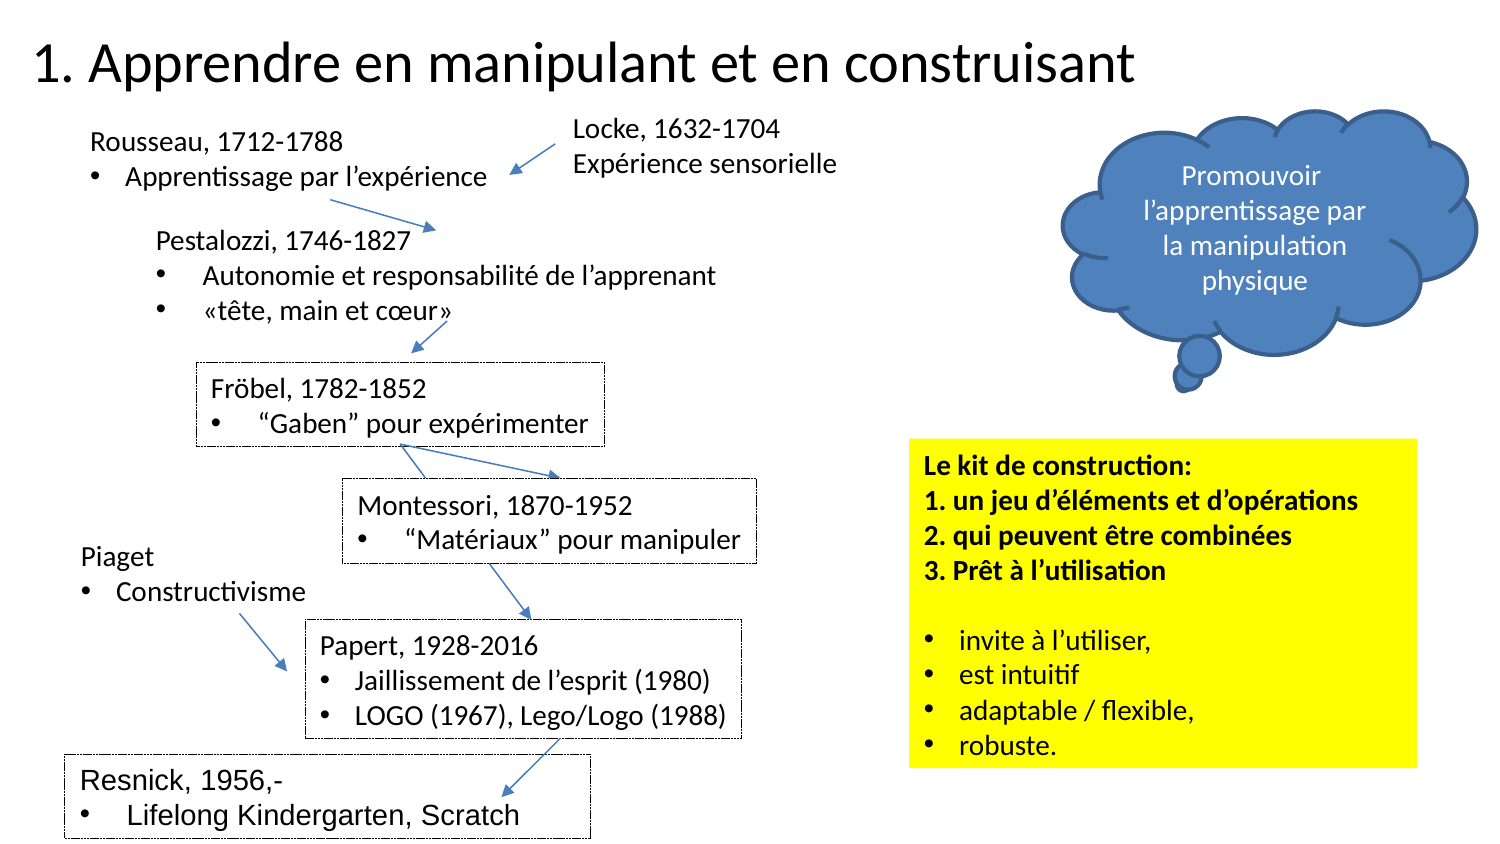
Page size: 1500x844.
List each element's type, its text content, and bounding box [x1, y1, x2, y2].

text_box Rousseau, 1712-1788 Apprentissage par l’expérience [75, 115, 503, 200]
text_box Papert, 1928-2016 Jaillissement de l’esprit (1980) LOGO (1967), Lego/Logo (1988) [305, 619, 742, 739]
text_box Resnick, 1956,- Lifelong Kindergarten, Scratch [64, 754, 591, 839]
text_box Pestalozzi, 1746-1827 Autonomie et responsabilité de l’apprenant «tête, main et cœur» [141, 214, 732, 334]
text_box Locke, 1632-1704 Expérience sensorielle [558, 101, 853, 187]
text_box Fröbel, 1782-1852 “Gaben” pour expérimenter [196, 362, 605, 447]
text_box Piaget Constructivisme [66, 530, 322, 616]
text_box Montessori, 1870-1952 “Matériaux” pour manipuler [342, 478, 757, 564]
text_box Le kit de construction: 1. un jeu d’éléments et d’opérations 2. qui peuvent être combinées 3. Prêt à l’utilisation invite à l’utiliser, est intuitif adaptable / flexible, robuste. [909, 438, 1418, 769]
text_box Promouvoir l’apprentissage par la manipulation physique [1062, 111, 1477, 392]
title 1. Apprendre en manipulant et en construisant [16, 16, 1460, 110]
